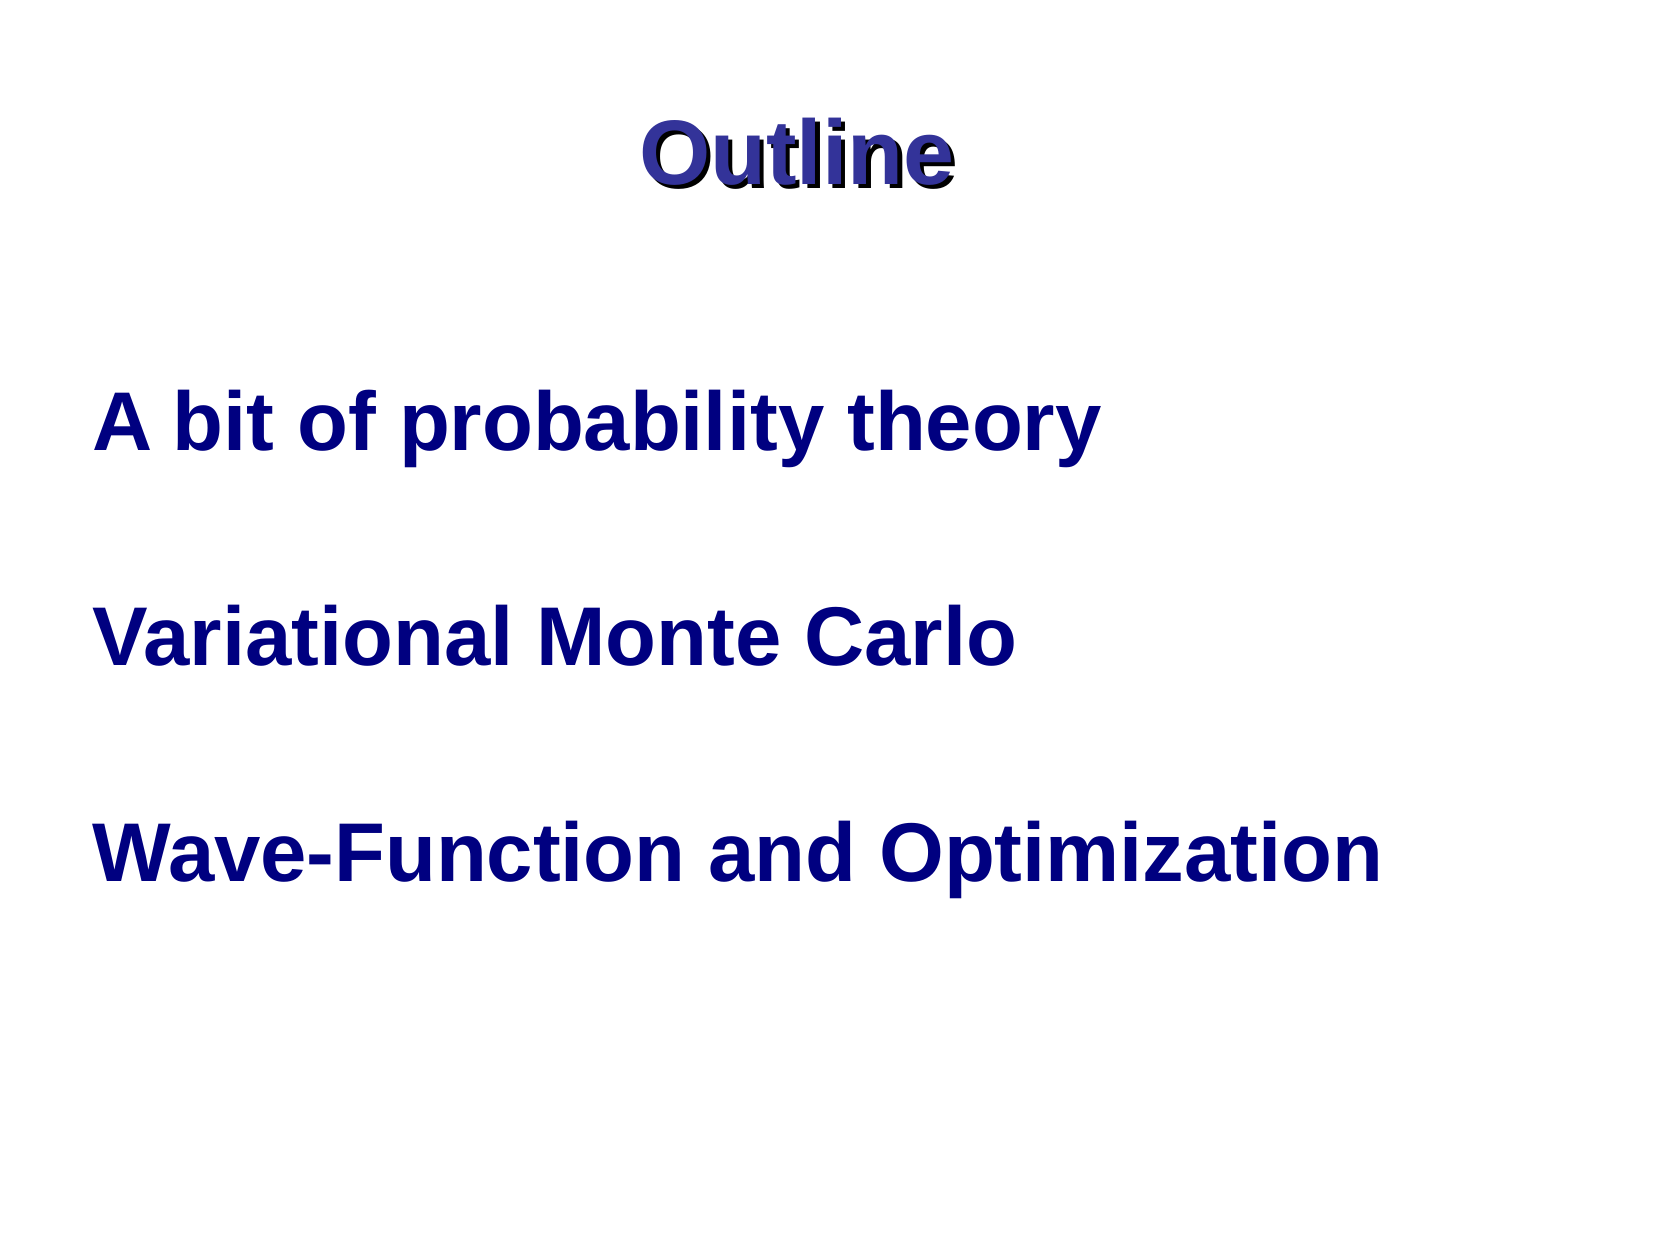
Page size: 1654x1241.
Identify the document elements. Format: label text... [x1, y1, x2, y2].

title Outline [82, 49, 1571, 257]
list A bit of probability theory Variational Monte Carlo Wave-Function and Optimization [75, 375, 1576, 976]
